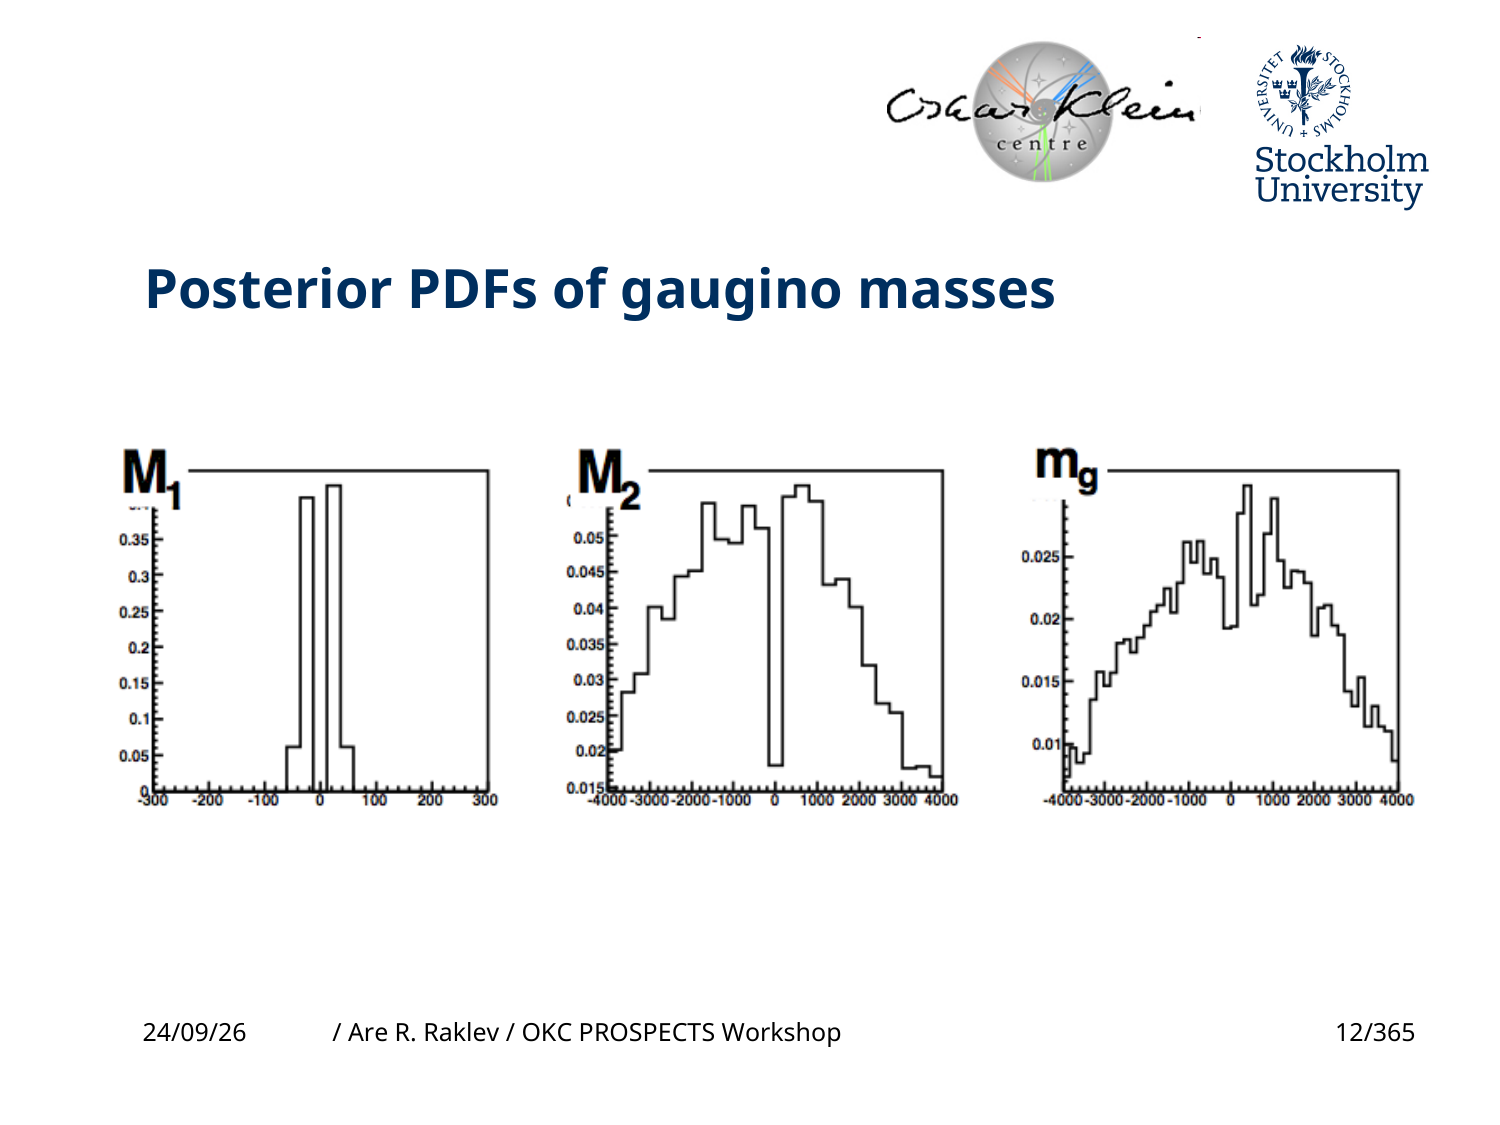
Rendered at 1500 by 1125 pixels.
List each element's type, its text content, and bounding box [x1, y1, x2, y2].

title Posterior PDFs of gaugino masses [129, 245, 1463, 376]
picture [887, 37, 1201, 189]
picture [97, 429, 1443, 843]
picture [1255, 44, 1445, 211]
